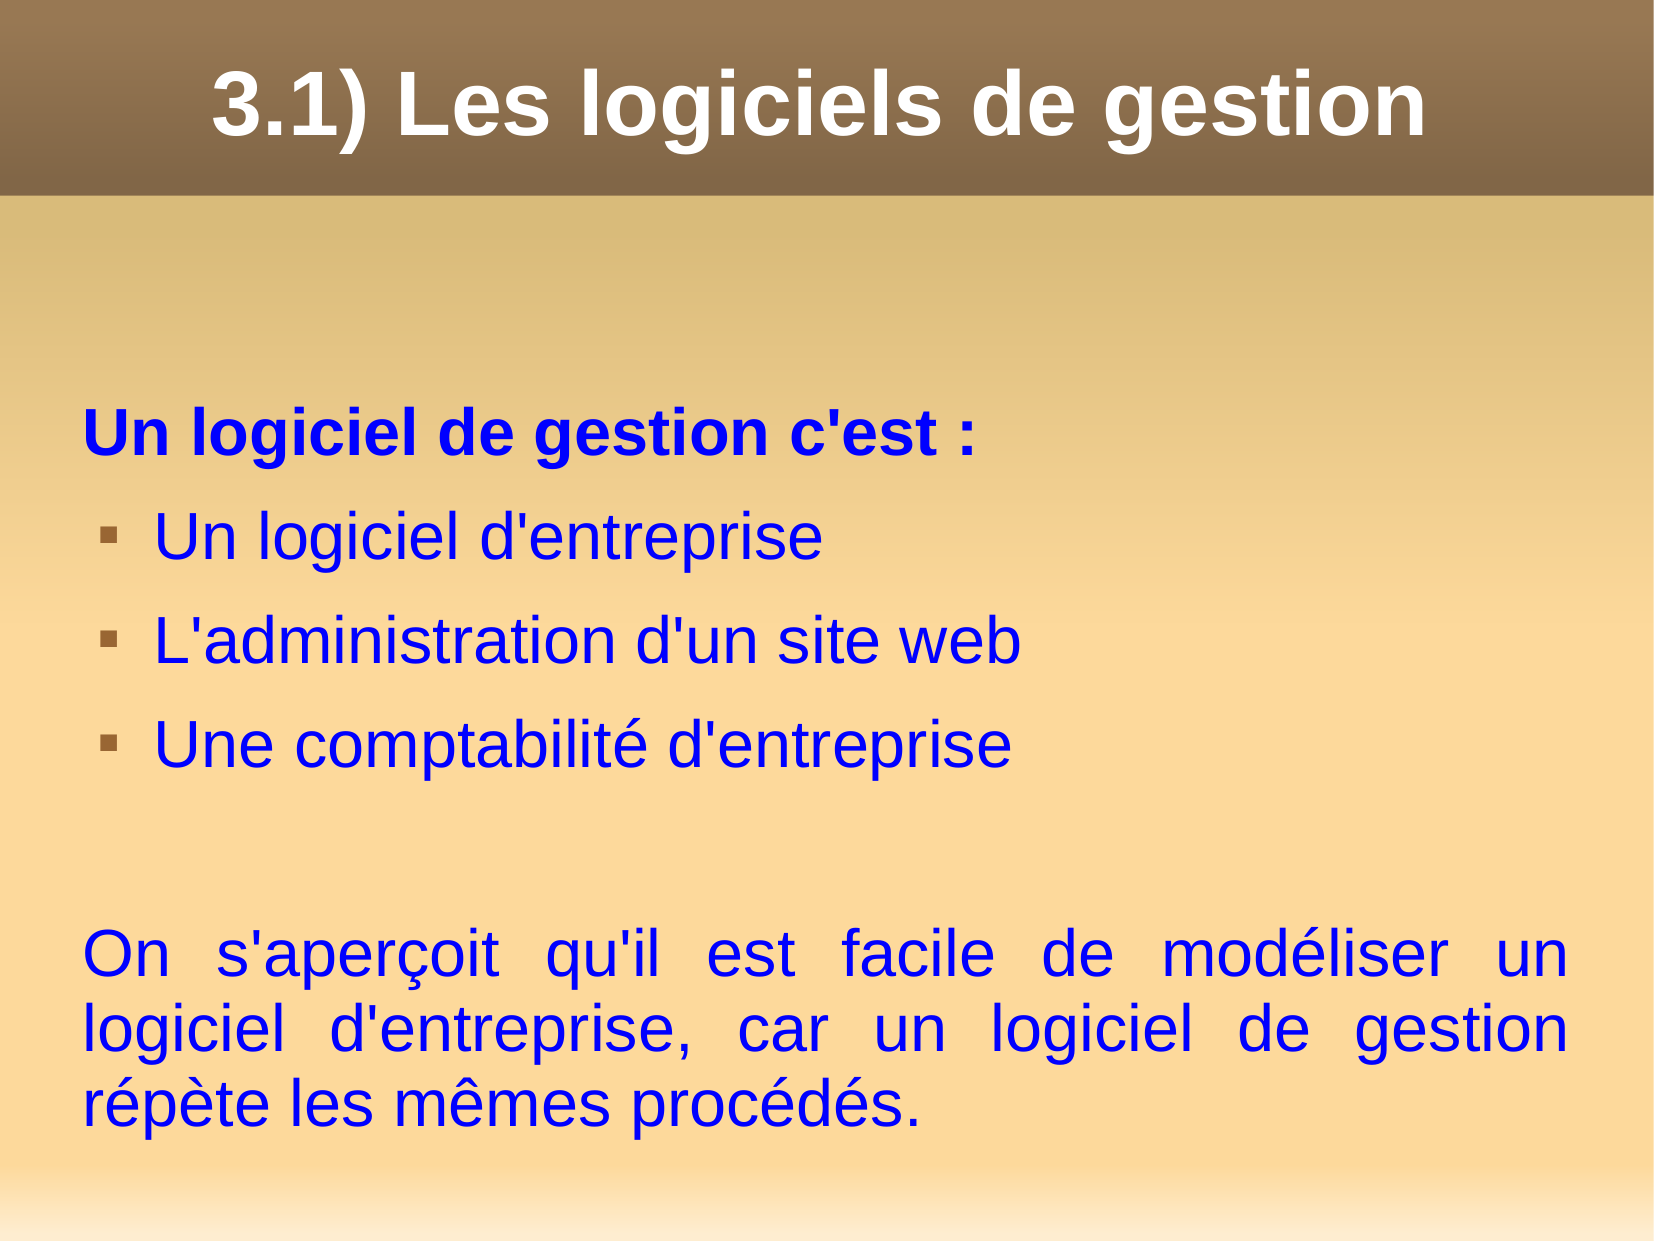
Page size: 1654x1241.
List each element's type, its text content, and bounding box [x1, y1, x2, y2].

title 3.1) Les logiciels de gestion [76, 7, 1565, 200]
list Un logiciel de gestion c'est : Un logiciel d'entreprise L'administration d'un site web Une comptabilité d'entreprise On s'aperçoit qu'il est facile de modéliser un logiciel d'entreprise, car un logiciel de gestion répète les mêmes procédés. [82, 290, 1571, 1141]
picture [0, 0, 1654, 1241]
